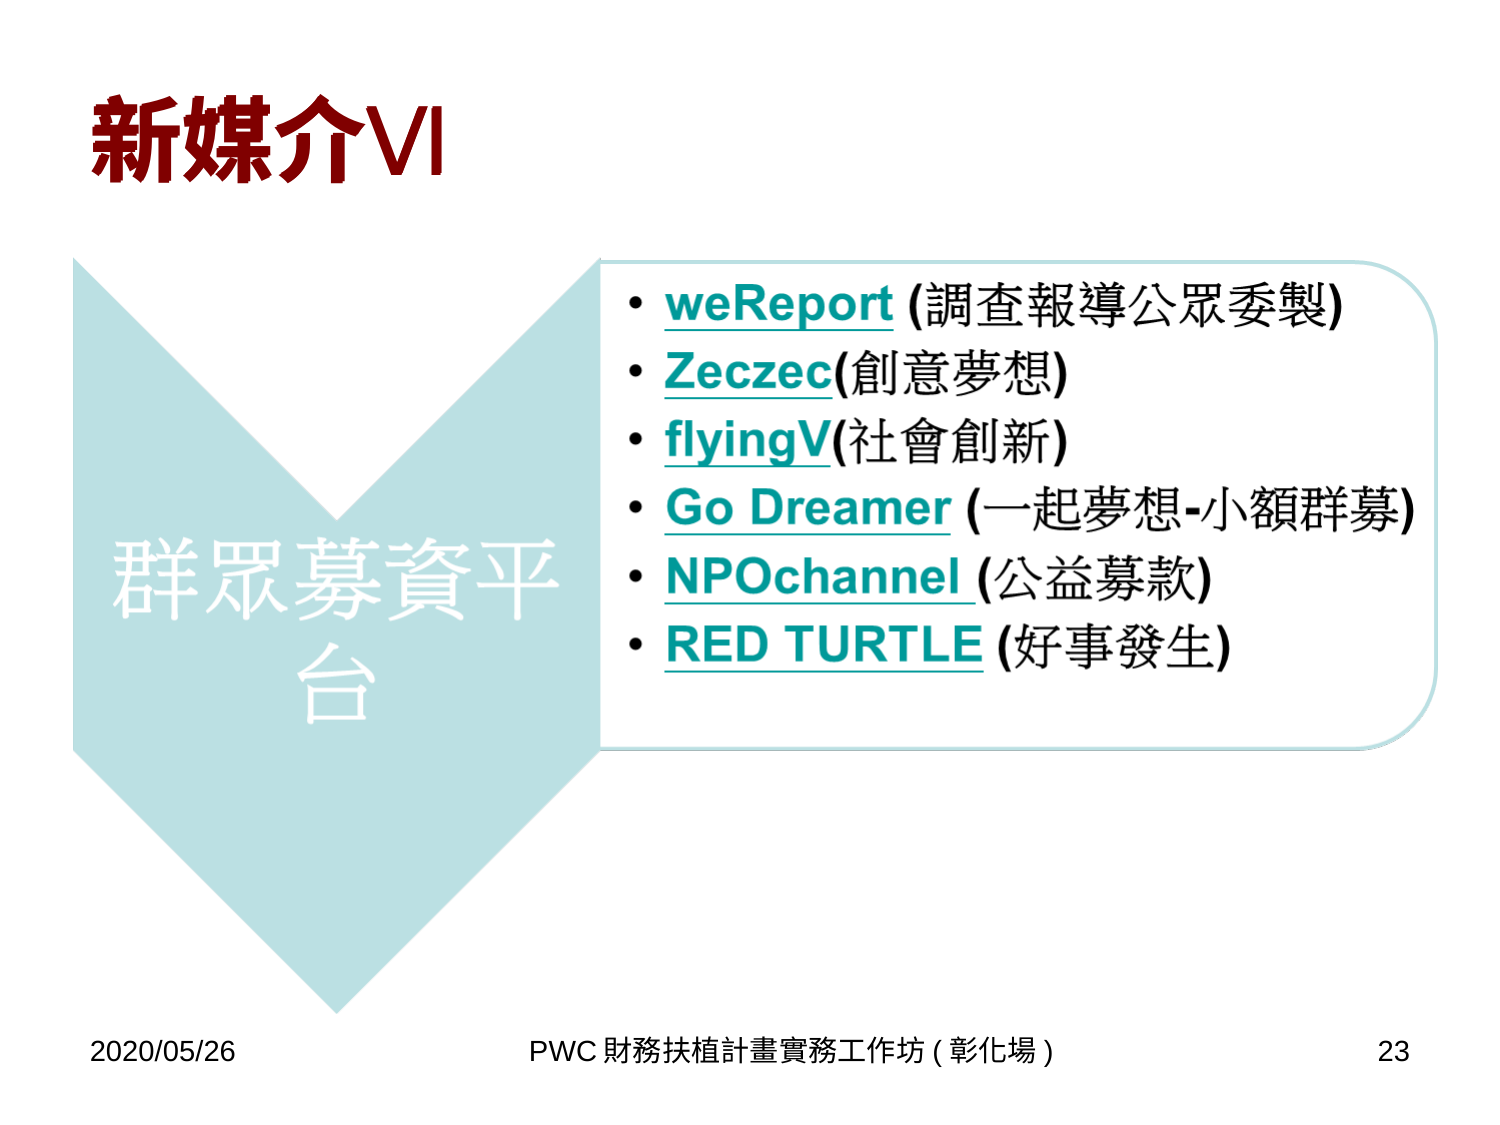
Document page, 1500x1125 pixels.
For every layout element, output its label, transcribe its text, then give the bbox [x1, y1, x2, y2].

text_box 新媒介Ⅵ [76, 42, 1427, 231]
text_box PWC財務扶植計畫實務工作坊(彰化場) [512, 1024, 1074, 1103]
picture [51, 255, 1445, 1015]
text_box 2020/05/26 [74, 1024, 426, 1103]
text_box <編號> [1074, 1024, 1426, 1103]
